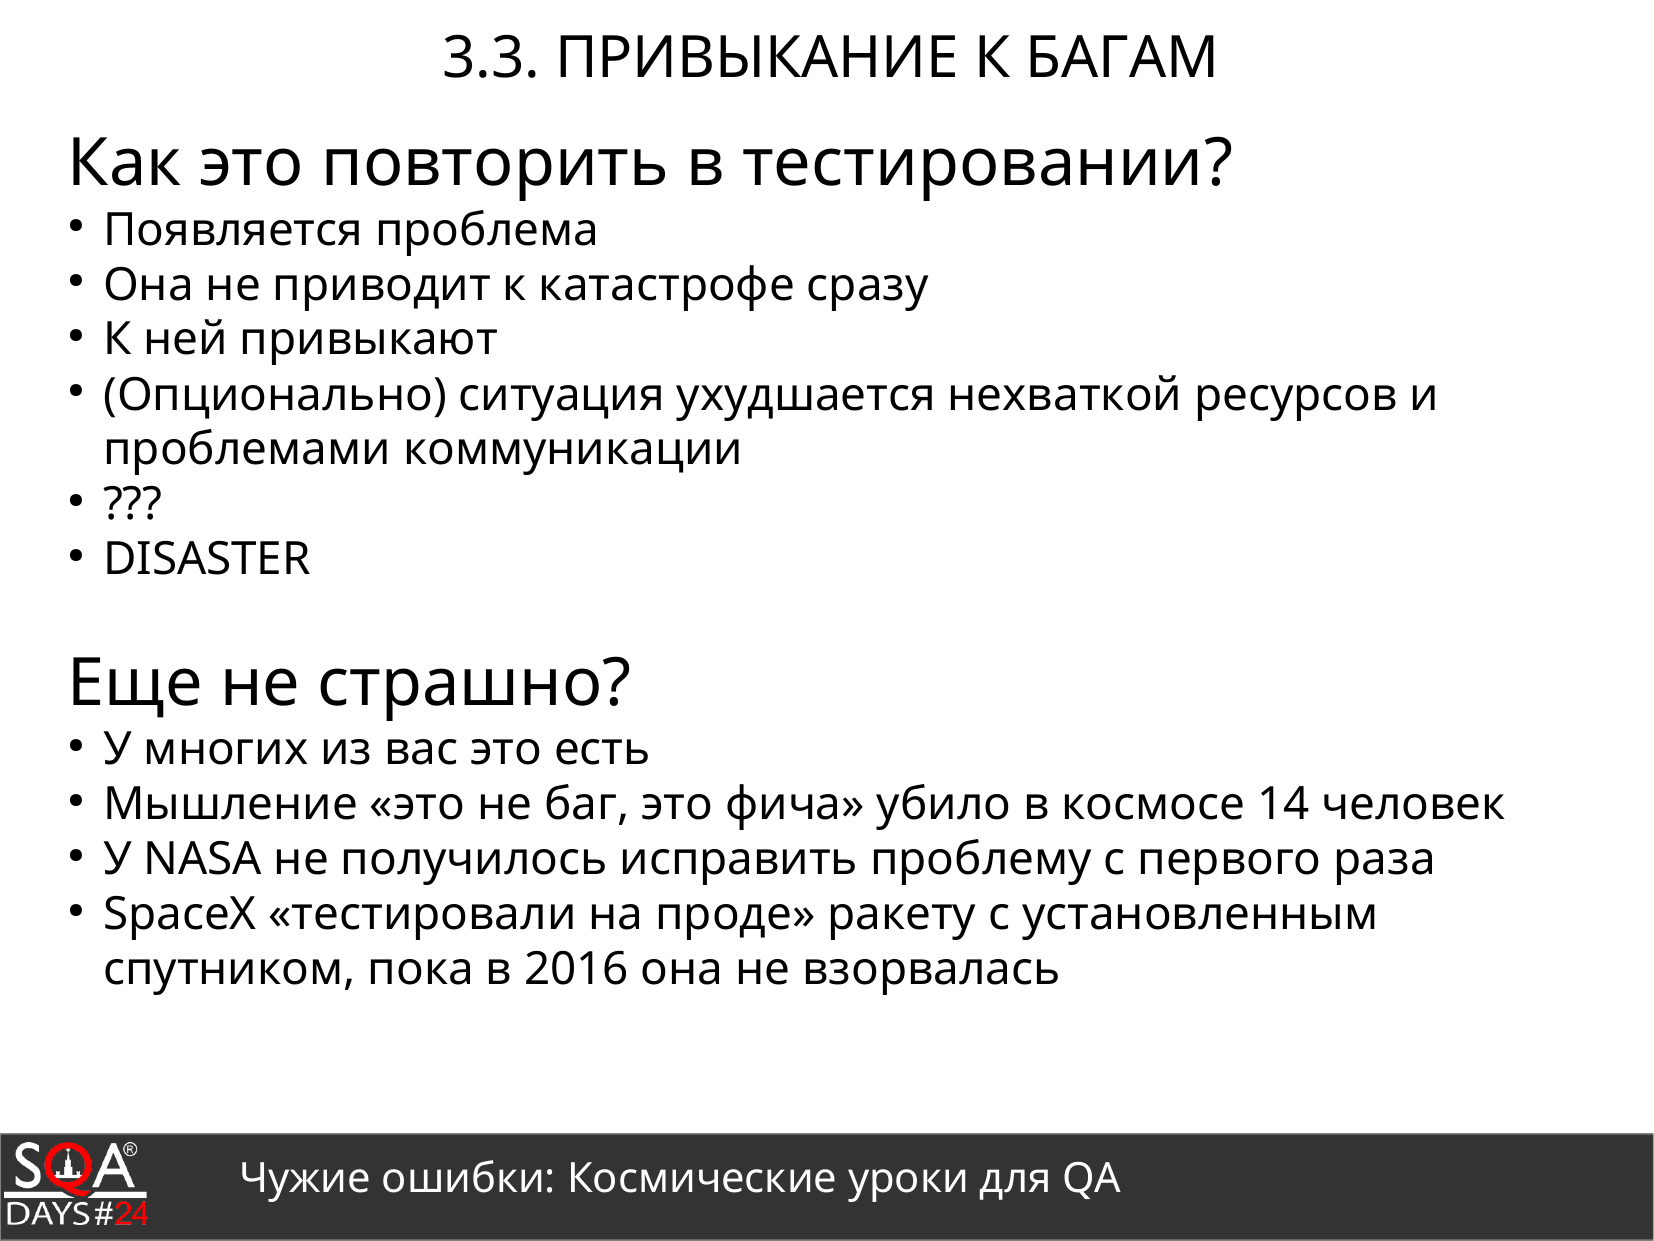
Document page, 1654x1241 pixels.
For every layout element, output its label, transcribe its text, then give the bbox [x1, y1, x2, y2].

text_box Чужие ошибки: Космические уроки для QA [224, 1145, 1607, 1229]
text_box [0, 1133, 1654, 1241]
text_box Как это повторить в тестировании? Появляется проблема Она не приводит к катастрофе сразу К ней привыкают (Опционально) ситуация ухудшается нехваткой ресурсов и проблемами коммуникации ??? DISASTER Еще не страшно? У многих из вас это есть Мышление «это не баг, это фича» убило в космосе 14 человек У NASA не получилось исправить проблему с первого раза SpaceX «тестировали на проде» ракету с установленным спутником, пока в 2016 она не взорвалась [53, 111, 1601, 1099]
text_box 3.3. ПРИВЫКАНИЕ К БАГАМ [427, 11, 1226, 97]
picture [4, 1142, 148, 1225]
